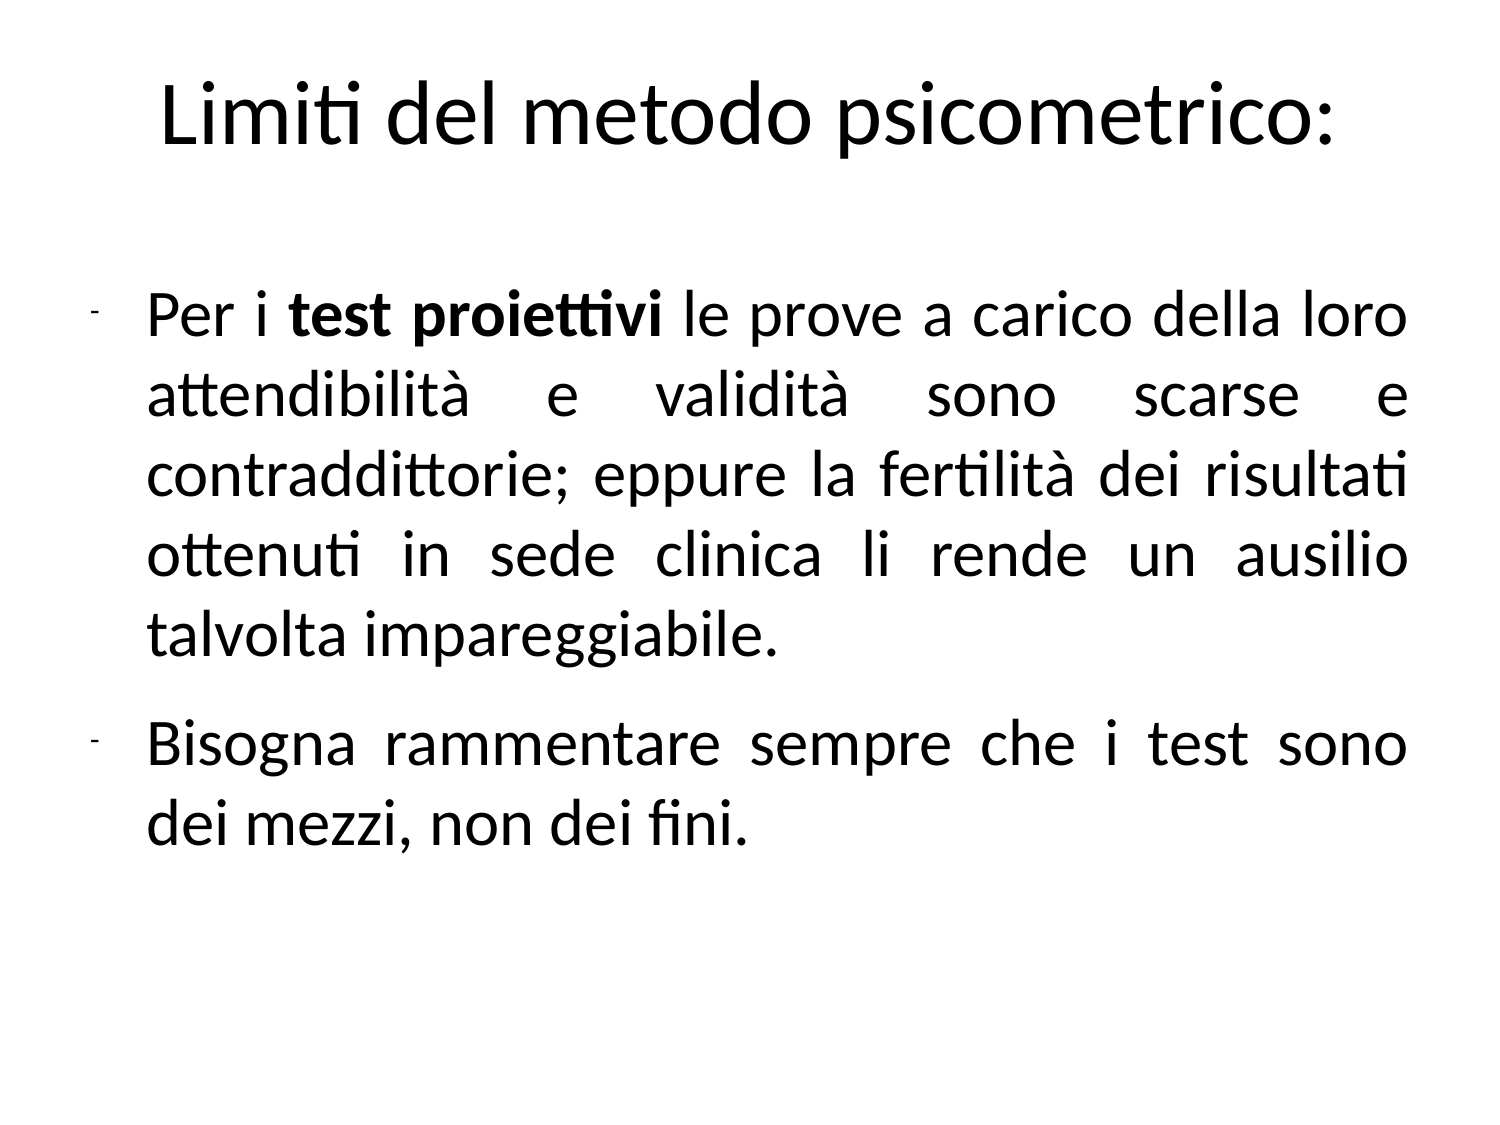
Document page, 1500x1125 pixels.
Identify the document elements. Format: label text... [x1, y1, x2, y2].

title Limiti del metodo psicometrico: [75, 45, 1425, 233]
list Per i test proiettivi le prove a carico della loro attendibilità e validità sono scarse e contraddittorie; eppure la fertilità dei risultati ottenuti in sede clinica li rende un ausilio talvolta impareggiabile. Bisogna rammentare sempre che i test sono dei mezzi, non dei fini. [75, 262, 1425, 1005]
